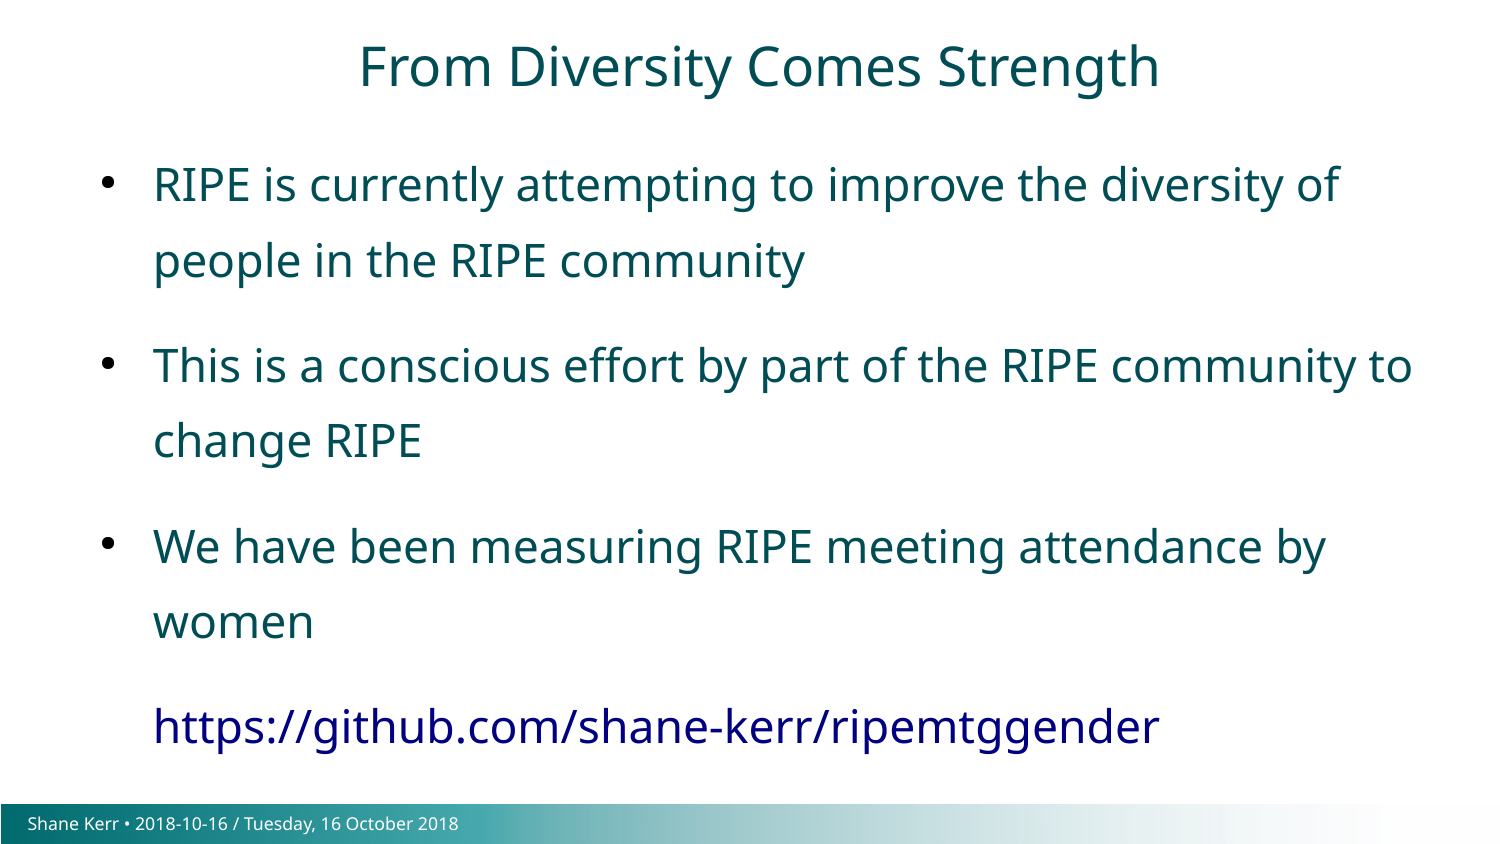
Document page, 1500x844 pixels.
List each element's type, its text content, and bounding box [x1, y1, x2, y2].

picture [1, 804, 1500, 844]
title From Diversity Comes Strength [82, 21, 1439, 109]
list RIPE is currently attempting to improve the diversity of people in the RIPE community This is a conscious effort by part of the RIPE community to change RIPE We have been measuring RIPE meeting attendance by women https://github.com/shane-kerr/ripemtggender [82, 139, 1439, 760]
